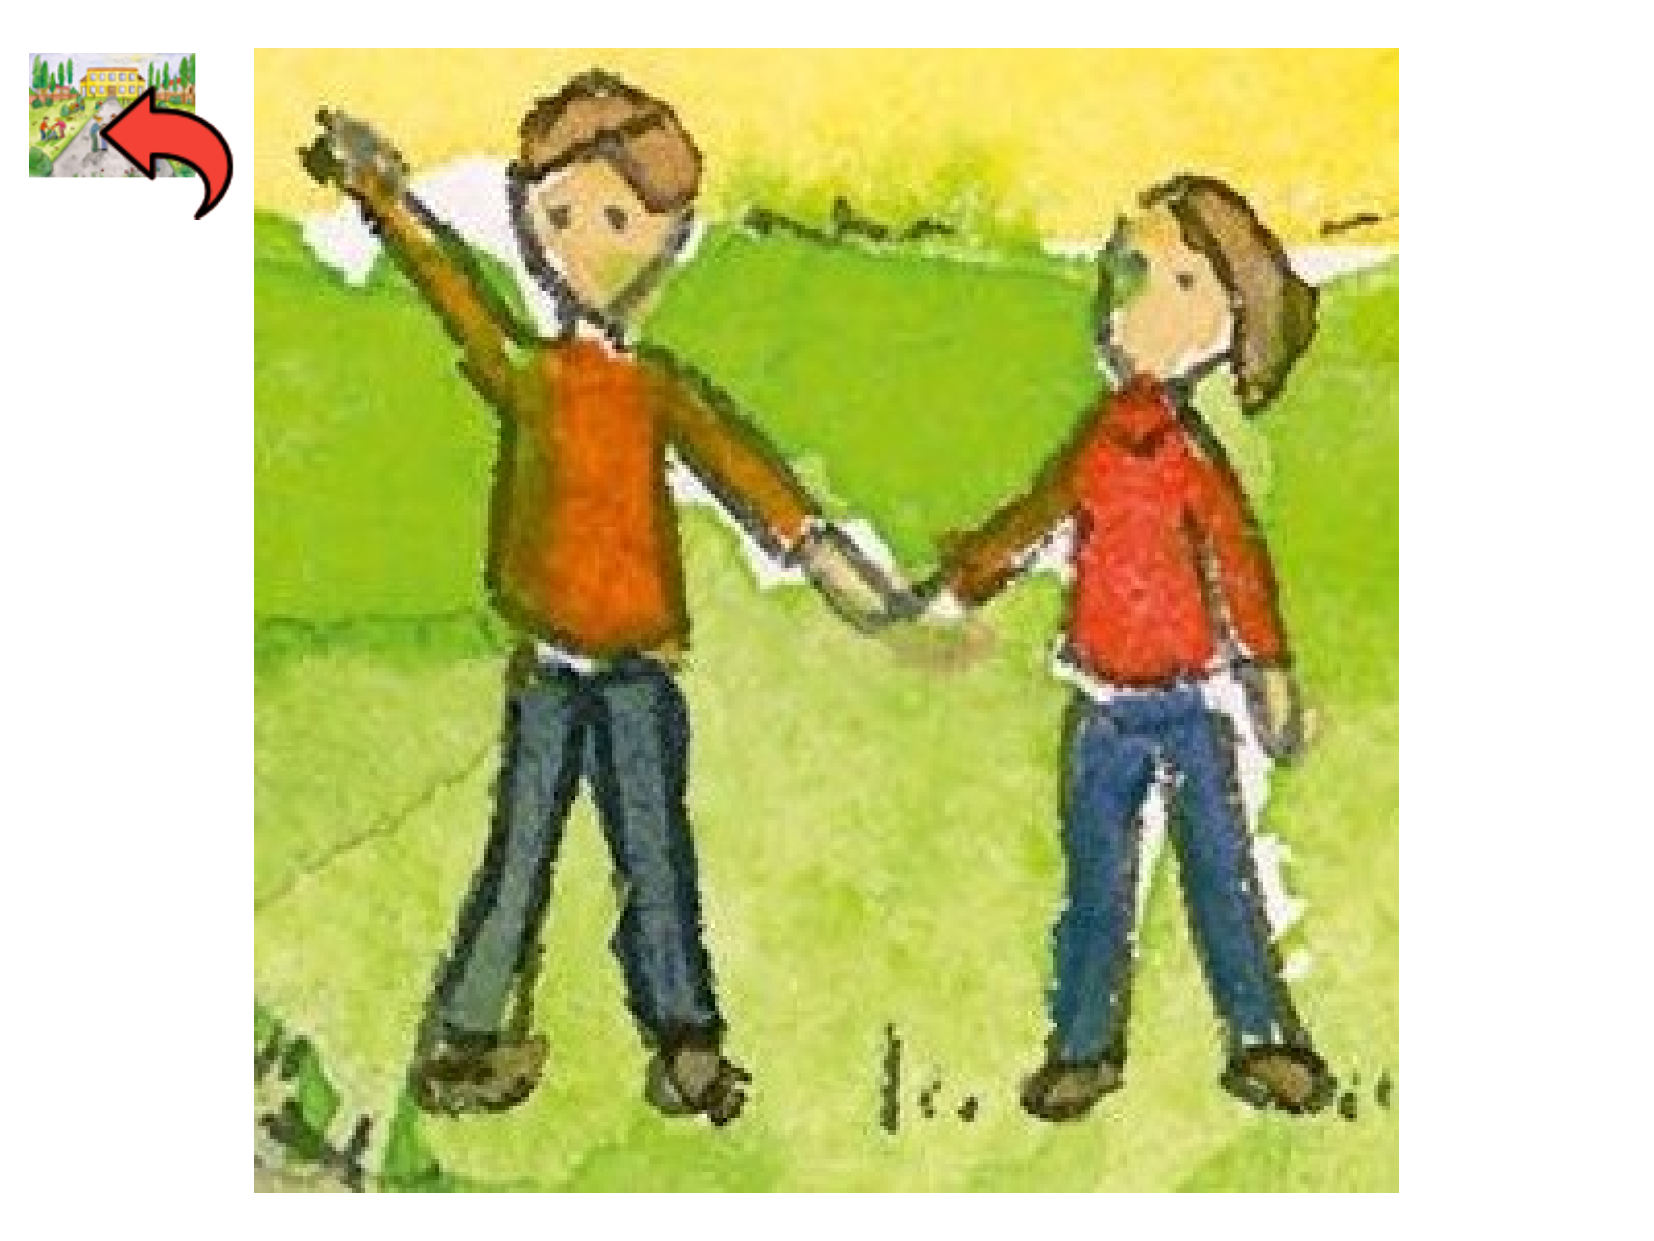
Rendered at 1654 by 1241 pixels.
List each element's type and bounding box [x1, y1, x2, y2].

picture [254, 48, 1399, 1193]
picture [29, 53, 238, 220]
